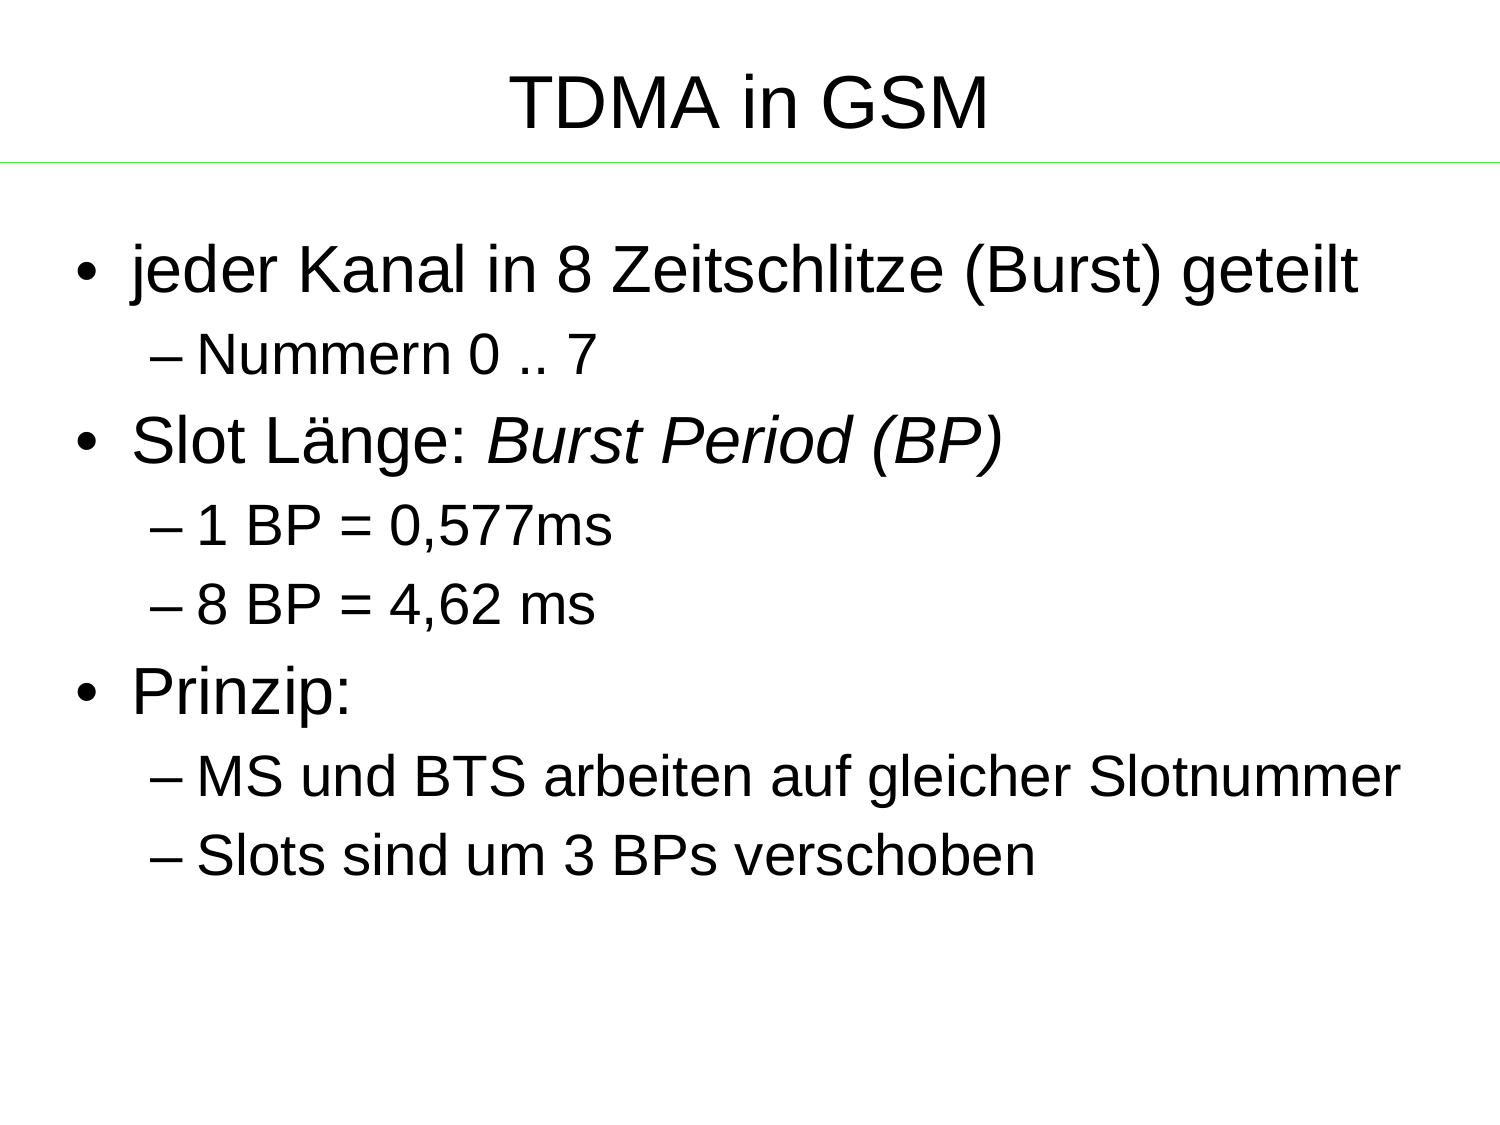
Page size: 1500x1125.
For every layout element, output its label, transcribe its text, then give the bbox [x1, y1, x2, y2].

list jeder Kanal in 8 Zeitschlitze (Burst) geteilt Nummern 0 .. 7 Slot Länge: Burst Period (BP) 1 BP = 0,577ms 8 BP = 4,62 ms Prinzip: MS und BTS arbeiten auf gleicher Slotnummer Slots sind um 3 BPs verschoben [75, 232, 1426, 986]
title TDMA in GSM [75, 49, 1426, 156]
